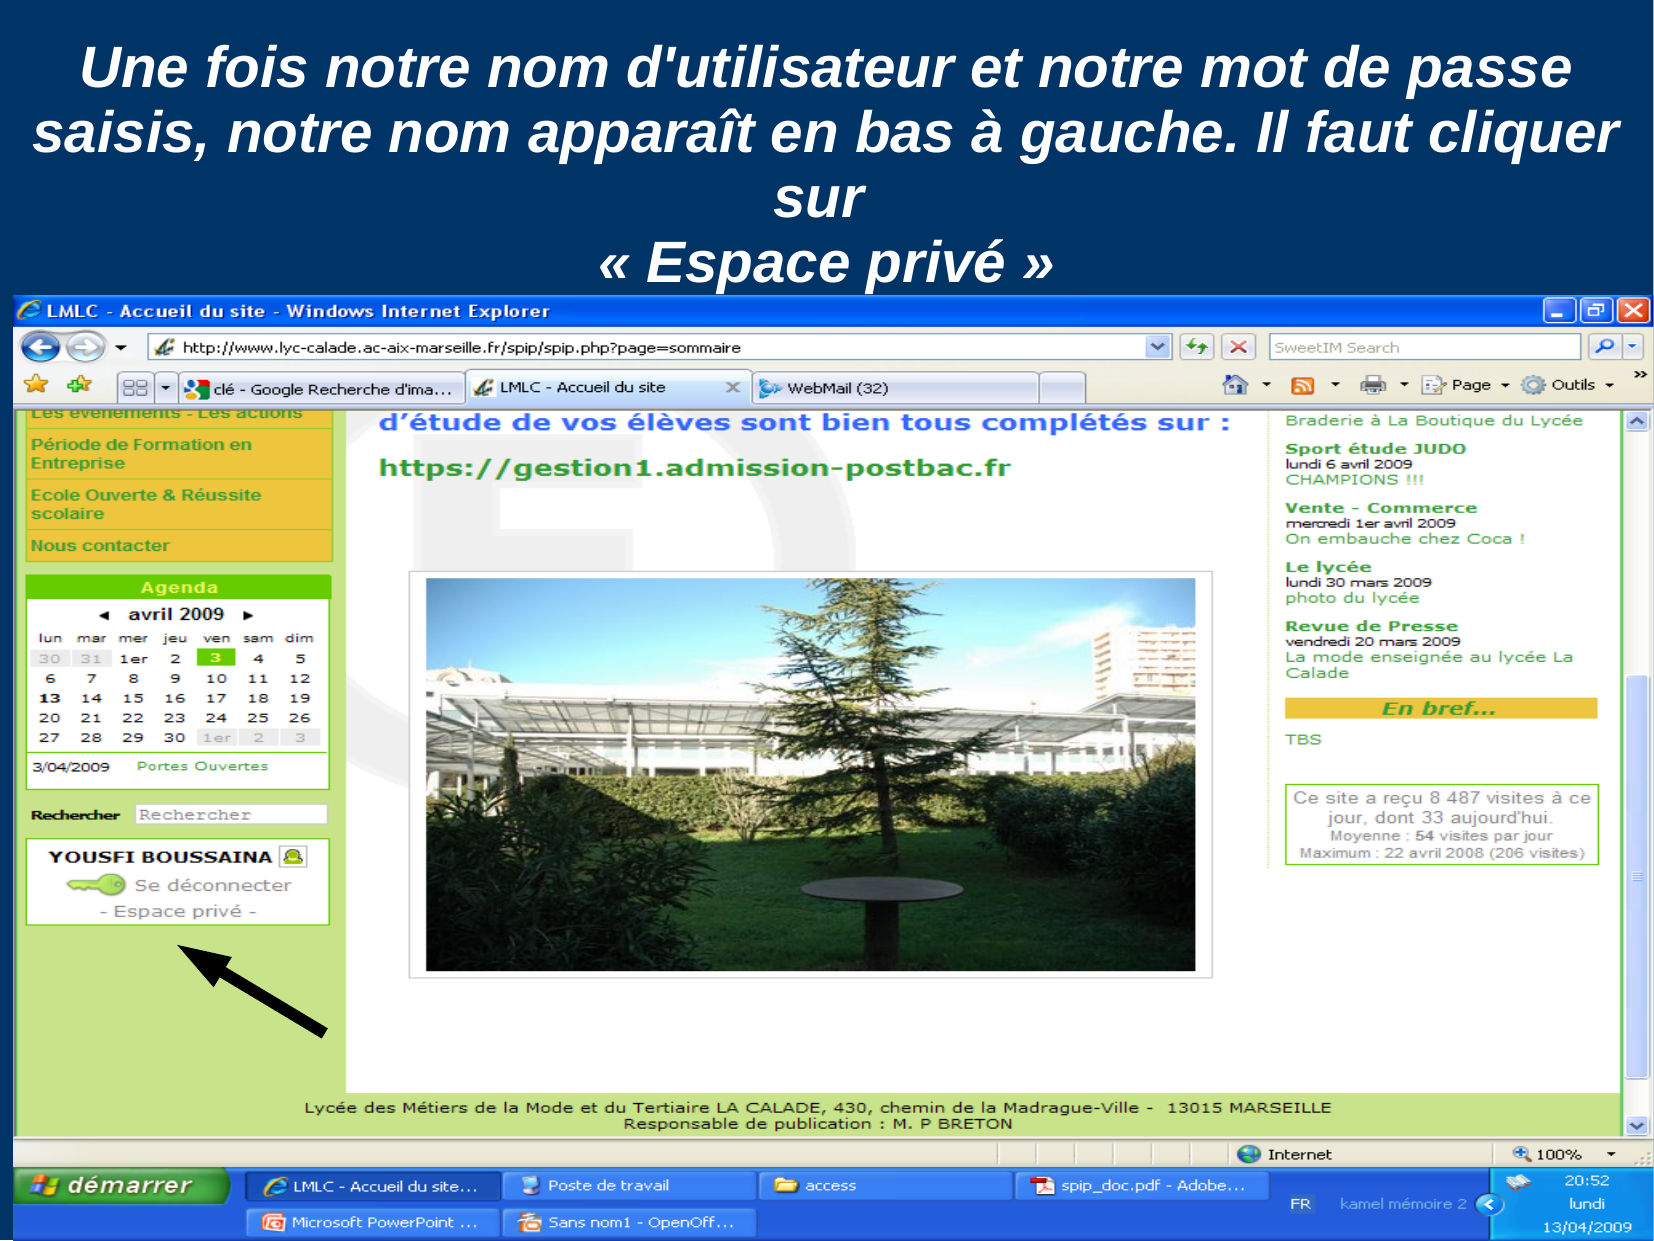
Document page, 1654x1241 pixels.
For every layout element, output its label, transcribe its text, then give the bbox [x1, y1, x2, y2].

picture [13, 295, 1654, 1241]
title Une fois notre nom d'utilisateur et notre mot de passe saisis, notre nom apparaît en bas à gauche. Il faut cliquer sur « Espace privé » [29, 32, 1625, 295]
